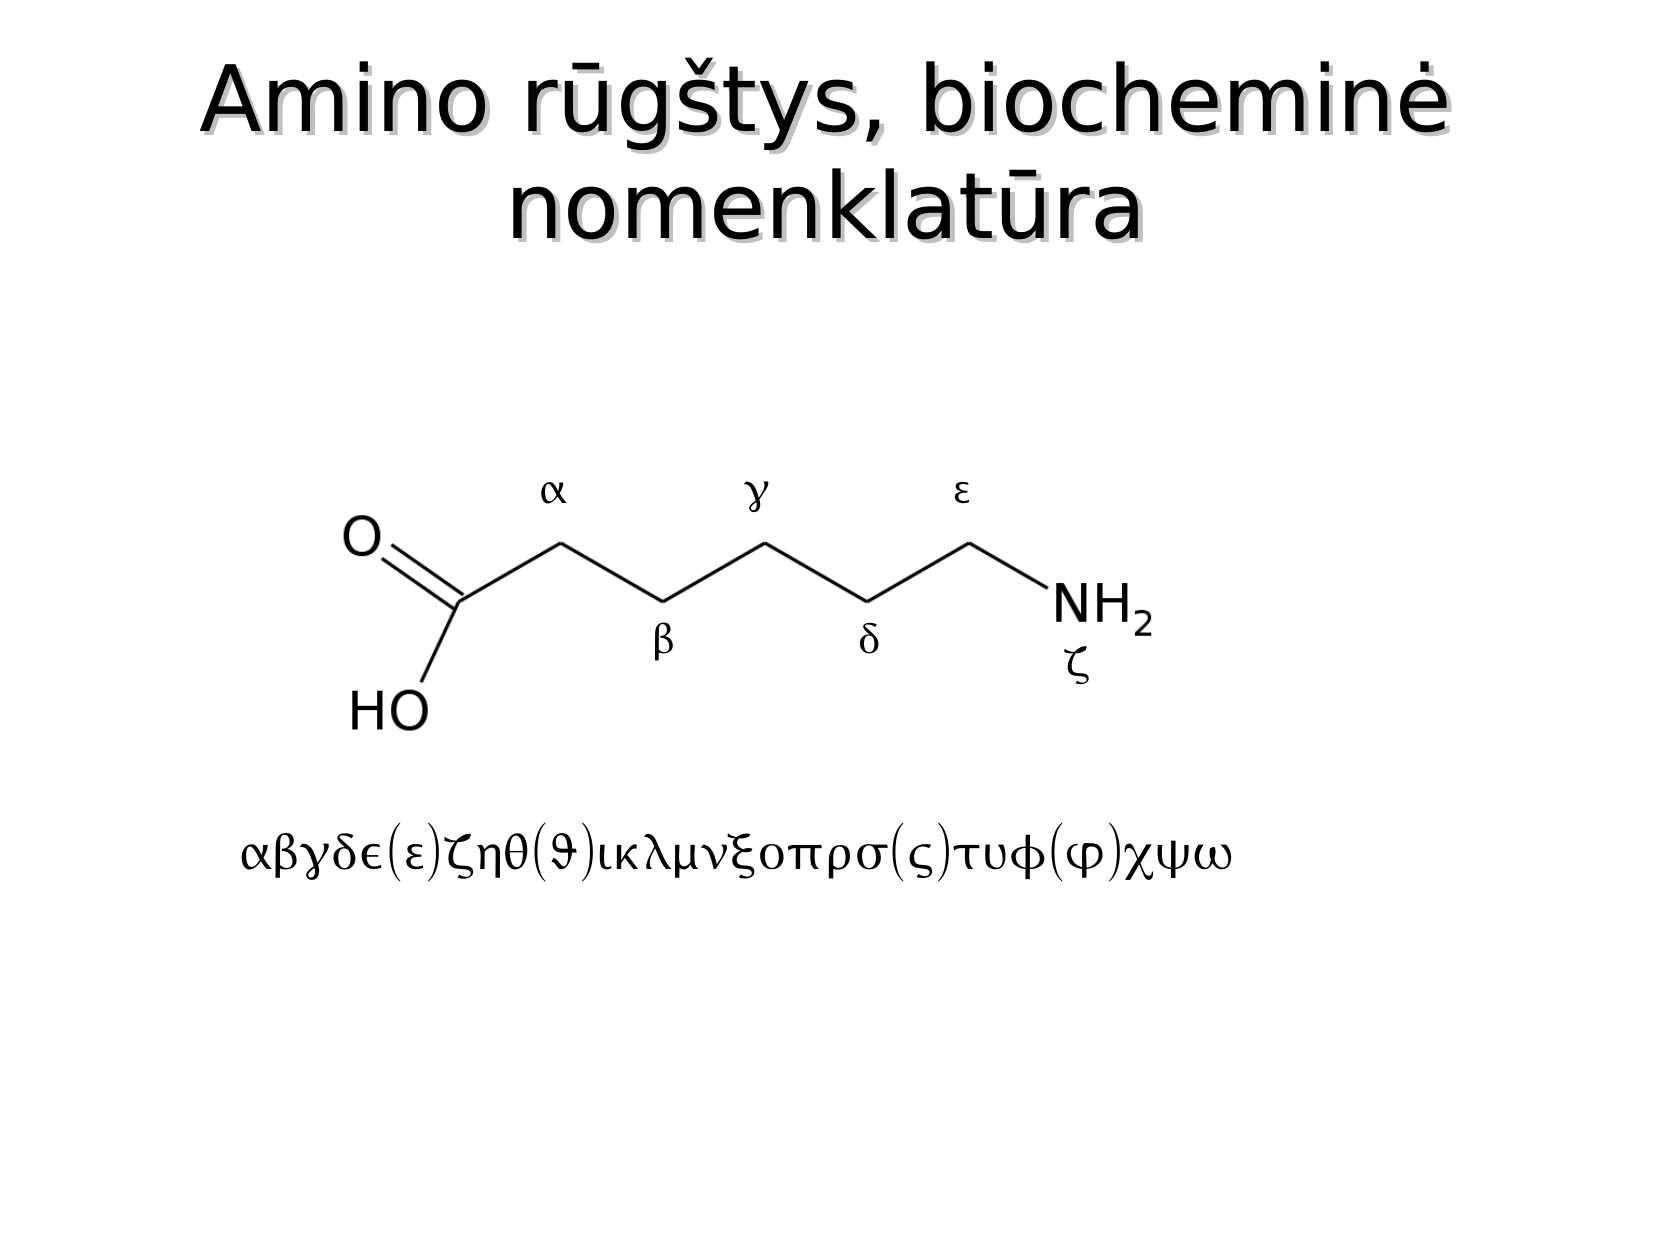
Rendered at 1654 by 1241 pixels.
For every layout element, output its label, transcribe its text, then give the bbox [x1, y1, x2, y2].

text_box ()()()() [225, 825, 1302, 895]
title Amino rūgštys, biocheminė nomenklatūra [82, 45, 1571, 261]
text_box  [1050, 637, 1109, 699]
picture [334, 498, 1163, 751]
text_box  [730, 464, 788, 526]
text_box  [637, 614, 693, 676]
text_box  [937, 464, 989, 526]
text_box  [525, 464, 583, 526]
text_box  [842, 614, 899, 676]
